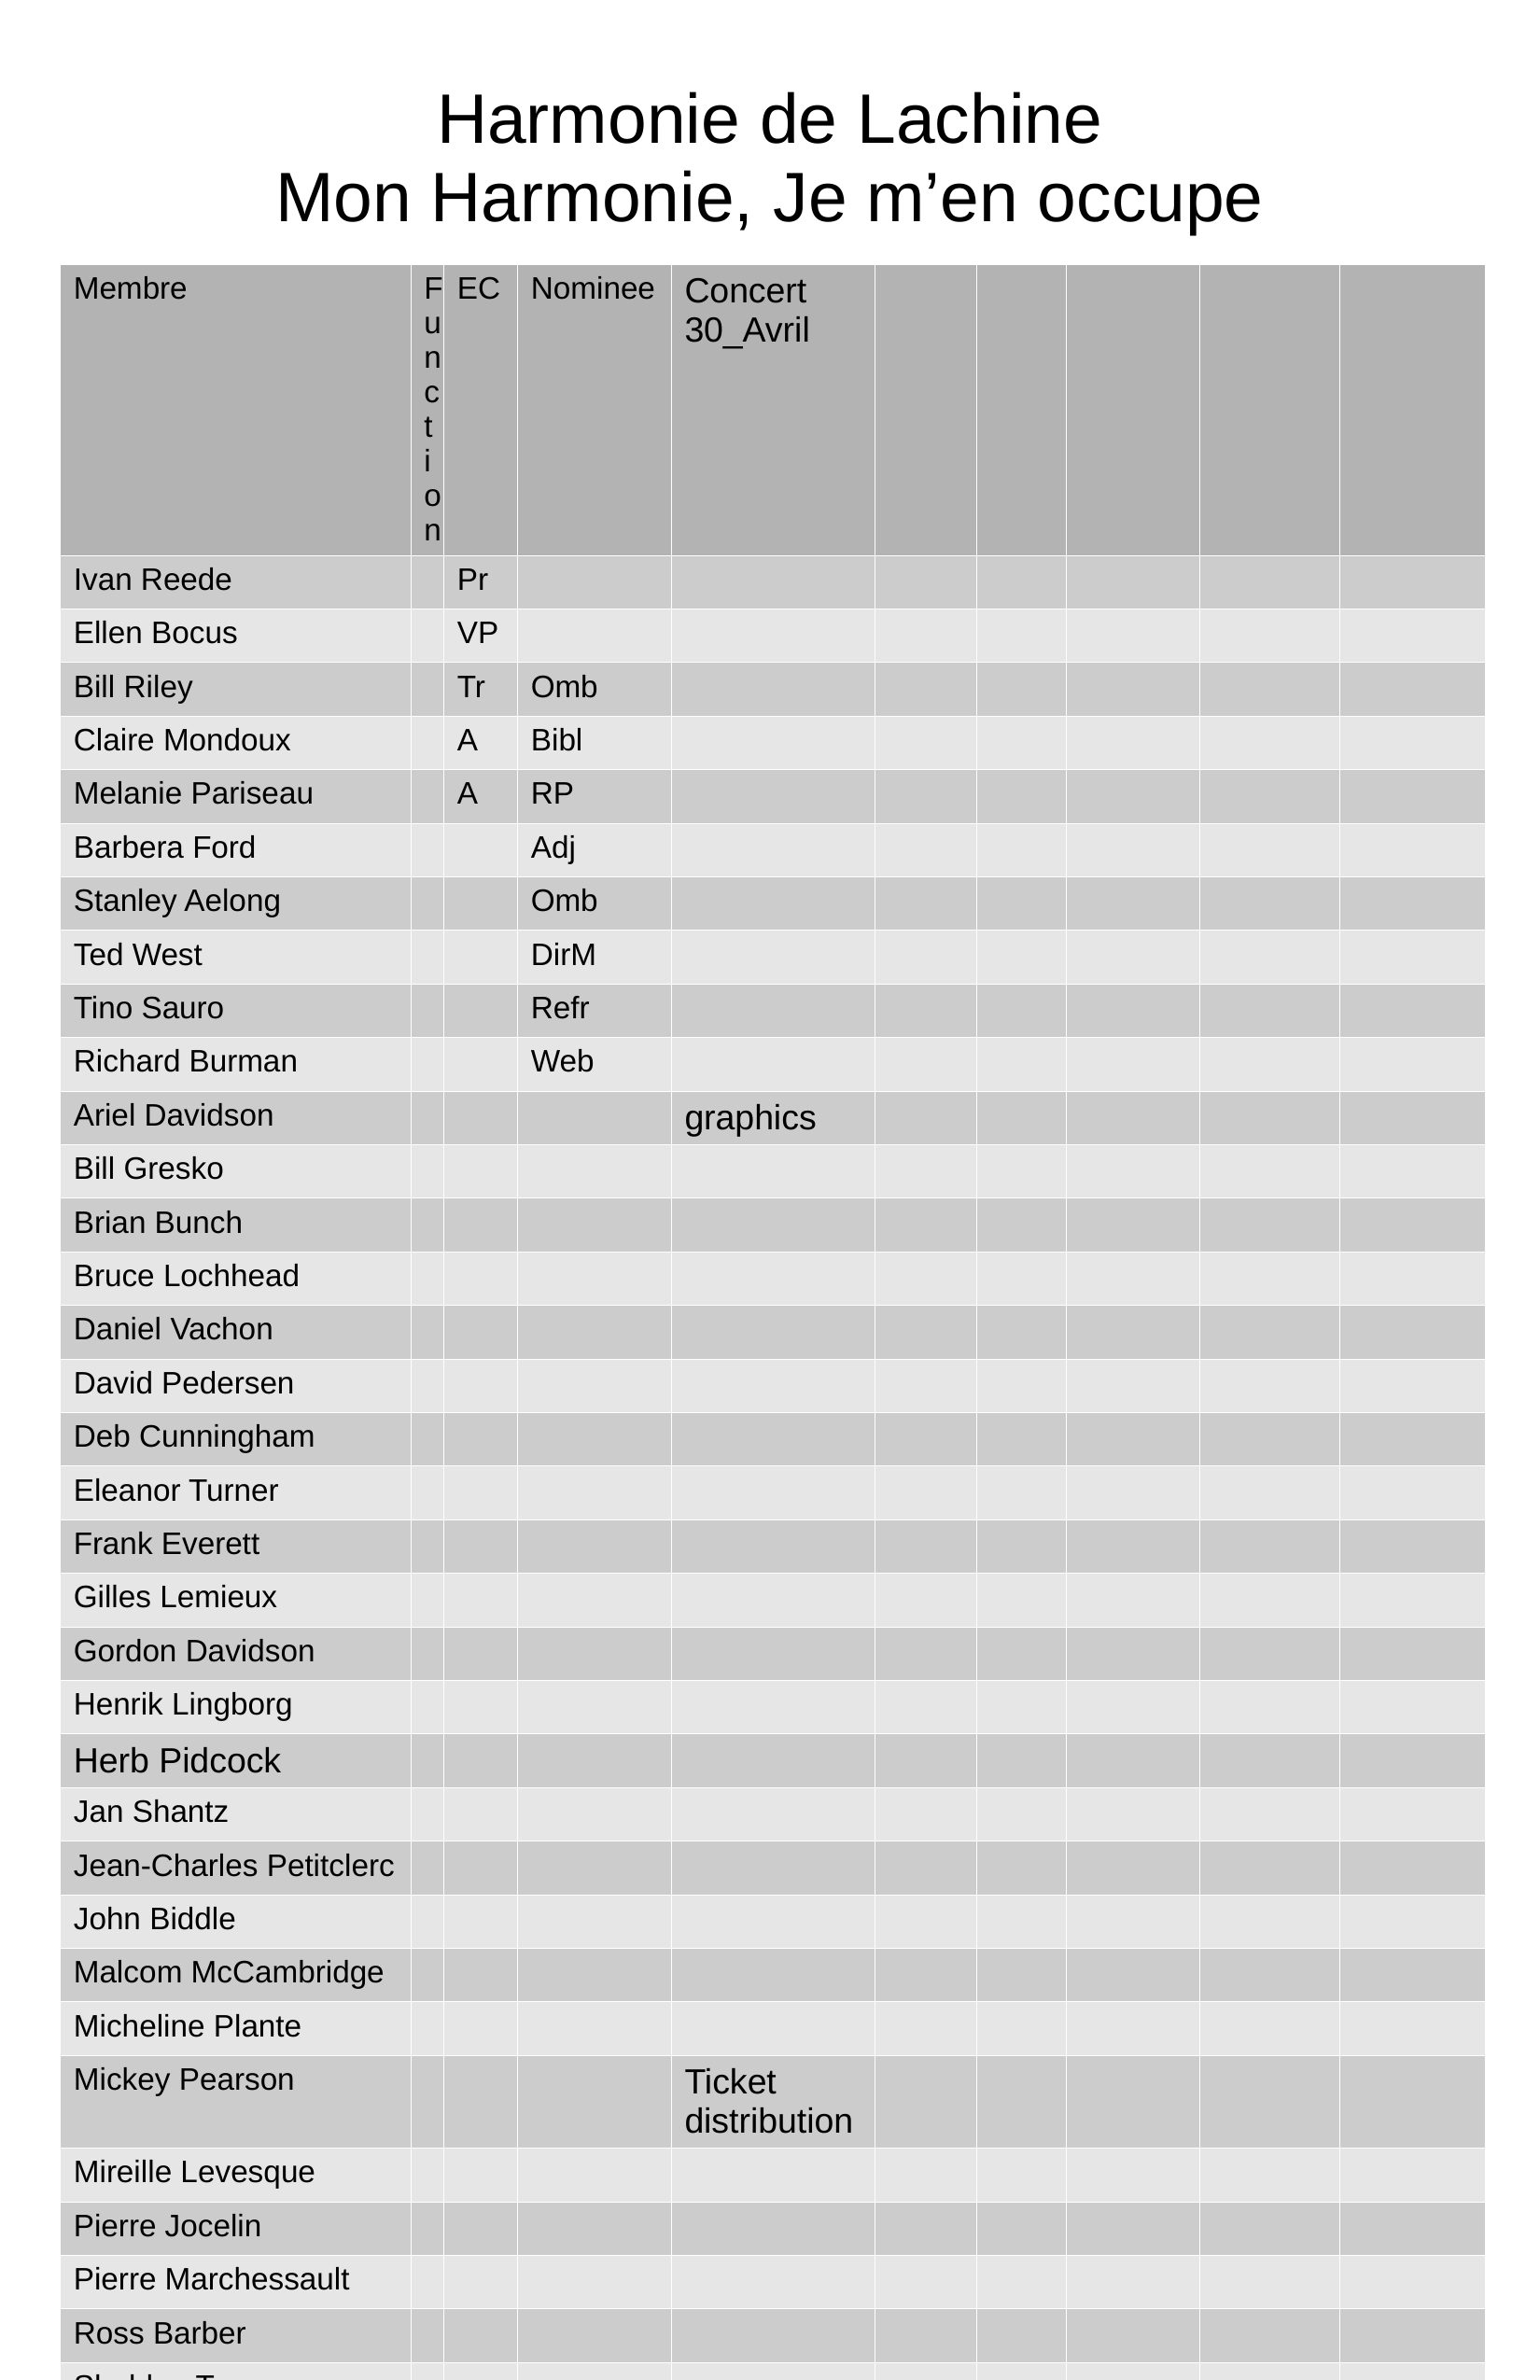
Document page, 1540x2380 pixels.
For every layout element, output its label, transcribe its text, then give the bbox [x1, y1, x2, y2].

table_cell [1340, 770, 1485, 823]
table_cell [1340, 877, 1485, 930]
table_cell [518, 609, 671, 662]
table_cell [672, 1841, 875, 1895]
table_cell Barbera Ford [61, 824, 411, 876]
table_cell [875, 1574, 976, 1627]
table_cell [977, 717, 1066, 769]
table_cell [1067, 1681, 1199, 1733]
table_cell [444, 931, 517, 984]
table_cell [1200, 1681, 1339, 1733]
table_cell [1340, 1360, 1485, 1412]
table_cell [1340, 1520, 1485, 1573]
table_cell [1200, 2056, 1339, 2148]
table_cell [1200, 770, 1339, 823]
table_cell [444, 1734, 517, 1787]
table_cell [412, 2002, 443, 2055]
table_cell [518, 1788, 671, 1841]
table_cell [444, 2203, 517, 2255]
table_cell Bibl [518, 717, 671, 769]
table_cell A [444, 770, 517, 823]
table_cell [1067, 1788, 1199, 1841]
table_cell [1340, 824, 1485, 876]
table_cell Bruce Lochhead [61, 1253, 411, 1305]
table_cell [1200, 1896, 1339, 1948]
table_cell [518, 1306, 671, 1359]
table_cell [412, 1360, 443, 1412]
table_cell [672, 985, 875, 1037]
table_cell [1340, 1896, 1485, 1948]
table_cell [1340, 2002, 1485, 2055]
table_cell [977, 1949, 1066, 2001]
table_cell Gordon Davidson [61, 1628, 411, 1680]
table_cell [1067, 1628, 1199, 1680]
table_cell [1067, 1145, 1199, 1197]
table_cell [672, 1788, 875, 1841]
table_cell [1200, 2309, 1339, 2362]
table_cell [1200, 1841, 1339, 1895]
table_cell [518, 1520, 671, 1573]
table_cell [672, 824, 875, 876]
table_cell [1340, 2309, 1485, 2362]
table_cell [1067, 2363, 1199, 2380]
table_cell [1340, 663, 1485, 716]
table_cell [444, 2363, 517, 2380]
table_cell [444, 1628, 517, 1680]
table_cell [875, 1788, 976, 1841]
table_cell [444, 1520, 517, 1573]
table_cell Omb [518, 663, 671, 716]
table_cell [672, 1681, 875, 1733]
table_cell Micheline Plante [61, 2002, 411, 2055]
table_cell [977, 2256, 1066, 2308]
table_cell DirM [518, 931, 671, 984]
table_cell [518, 2256, 671, 2308]
table_cell [518, 1628, 671, 1680]
table_cell [1340, 1734, 1485, 1787]
table_cell [1067, 985, 1199, 1037]
table_cell [444, 1788, 517, 1841]
table_cell [1067, 877, 1199, 930]
table_cell [412, 1413, 443, 1465]
table_cell [1340, 556, 1485, 609]
table_cell [412, 2309, 443, 2362]
table_cell [412, 1841, 443, 1895]
table_cell [412, 1949, 443, 2001]
table_cell [444, 1413, 517, 1465]
table_cell [518, 2002, 671, 2055]
table_cell Bill Gresko [61, 1145, 411, 1197]
table_cell Herb Pidcock [61, 1734, 411, 1787]
table_cell [1340, 1574, 1485, 1627]
table_cell [875, 1145, 976, 1197]
table_cell Daniel Vachon [61, 1306, 411, 1359]
table_cell [444, 1574, 517, 1627]
table_cell [444, 1145, 517, 1197]
table_cell [412, 1896, 443, 1948]
table_cell Frank Everett [61, 1520, 411, 1573]
table_cell [672, 2363, 875, 2380]
table_cell [444, 1253, 517, 1305]
table_cell [412, 931, 443, 984]
table_cell [875, 1038, 976, 1091]
table_cell [1200, 1253, 1339, 1305]
table_cell [977, 2203, 1066, 2255]
table_cell [518, 2309, 671, 2362]
table_cell [412, 877, 443, 930]
table_cell [518, 1896, 671, 1948]
table_cell [672, 1896, 875, 1948]
table_cell [875, 1841, 976, 1895]
table_cell [1200, 1949, 1339, 2001]
table_cell [518, 1949, 671, 2001]
table_cell [1200, 1198, 1339, 1252]
table_cell [444, 1092, 517, 1144]
table_cell [977, 1896, 1066, 1948]
table_cell [1340, 985, 1485, 1037]
table_cell [977, 1466, 1066, 1519]
table_cell [1067, 1413, 1199, 1465]
table_cell [412, 824, 443, 876]
table_header [977, 265, 1066, 555]
table_cell [1067, 1896, 1199, 1948]
table_cell Brian Bunch [61, 1198, 411, 1252]
table_cell [518, 1466, 671, 1519]
table_cell [1067, 1949, 1199, 2001]
table_cell [444, 1306, 517, 1359]
table_cell [875, 824, 976, 876]
table_cell [518, 556, 671, 609]
table_cell [1200, 1466, 1339, 1519]
table_cell [412, 2149, 443, 2202]
table_cell [1067, 663, 1199, 716]
table_cell [444, 2056, 517, 2148]
table_cell [1200, 1520, 1339, 1573]
table_cell [875, 931, 976, 984]
title Harmonie de Lachine Mon Harmonie, Je m’en occupe [126, 79, 1414, 237]
table_cell [875, 1360, 976, 1412]
table_cell [875, 1253, 976, 1305]
table_cell [977, 2363, 1066, 2380]
table_cell [672, 2149, 875, 2202]
table_cell Pierre Marchessault [61, 2256, 411, 2308]
table_cell Malcom McCambridge [61, 1949, 411, 2001]
table_cell [1067, 1306, 1199, 1359]
table_cell [444, 1198, 517, 1252]
table_cell Tino Sauro [61, 985, 411, 1037]
table_cell [977, 1628, 1066, 1680]
table_cell [977, 1788, 1066, 1841]
table_cell [1340, 1306, 1485, 1359]
table_cell [875, 1896, 976, 1948]
table_cell [518, 1841, 671, 1895]
table_cell [1340, 1253, 1485, 1305]
table_cell [875, 1520, 976, 1573]
table_cell [1200, 1413, 1339, 1465]
table_cell [444, 1949, 517, 2001]
table_cell [1067, 1198, 1199, 1252]
table_header [1200, 265, 1339, 555]
table_cell [875, 985, 976, 1037]
table_cell [518, 1681, 671, 1733]
table_cell Jan Shantz [61, 1788, 411, 1841]
table_header [875, 265, 976, 555]
table_cell [1067, 717, 1199, 769]
table_cell [412, 1306, 443, 1359]
table_cell [977, 556, 1066, 609]
table_cell [412, 1574, 443, 1627]
table_cell [1067, 1841, 1199, 1895]
table_cell [1200, 1038, 1339, 1091]
table_cell [444, 877, 517, 930]
table_cell [875, 1198, 976, 1252]
table_cell [1200, 2002, 1339, 2055]
table_cell [1200, 663, 1339, 716]
table_cell [1340, 609, 1485, 662]
table_cell [875, 2056, 976, 2148]
table_cell [672, 1145, 875, 1197]
table_cell [977, 1360, 1066, 1412]
table_cell [1340, 1092, 1485, 1144]
table_cell [977, 770, 1066, 823]
table_cell [672, 1520, 875, 1573]
table_cell [412, 2256, 443, 2308]
table_cell [977, 609, 1066, 662]
table_cell [977, 1198, 1066, 1252]
table_cell [1067, 2309, 1199, 2362]
table_cell [1340, 2363, 1485, 2380]
table_cell [977, 2309, 1066, 2362]
table_cell Adj [518, 824, 671, 876]
table_cell [412, 1198, 443, 1252]
table_cell [875, 2363, 976, 2380]
table_cell [1200, 609, 1339, 662]
table_cell [977, 1520, 1066, 1573]
table_cell [1340, 717, 1485, 769]
table_cell [444, 1038, 517, 1091]
table_cell [518, 2203, 671, 2255]
table_cell [977, 2002, 1066, 2055]
table_cell [672, 1038, 875, 1091]
table_cell Gilles Lemieux [61, 1574, 411, 1627]
table_cell [672, 2309, 875, 2362]
table_cell [875, 663, 976, 716]
table_cell [672, 1734, 875, 1787]
table_cell [1340, 931, 1485, 984]
table_cell [1200, 1360, 1339, 1412]
table_cell [875, 1466, 976, 1519]
table_cell [412, 1628, 443, 1680]
table_cell [444, 1681, 517, 1733]
table_cell [875, 2203, 976, 2255]
table_cell [875, 2002, 976, 2055]
table_cell [977, 1038, 1066, 1091]
table_cell [412, 717, 443, 769]
table_cell [518, 1198, 671, 1252]
table_header [1067, 265, 1199, 555]
table_cell [412, 1145, 443, 1197]
table_cell [1067, 1038, 1199, 1091]
table_cell [977, 824, 1066, 876]
table_cell [875, 770, 976, 823]
table_cell [1200, 824, 1339, 876]
table_cell [1067, 1092, 1199, 1144]
table_cell [875, 609, 976, 662]
table_cell Mickey Pearson [61, 2056, 411, 2148]
table_cell [1340, 1466, 1485, 1519]
table_cell Richard Burman [61, 1038, 411, 1091]
table_cell [1067, 1360, 1199, 1412]
table_cell [672, 1253, 875, 1305]
table_cell [518, 2363, 671, 2380]
table_cell [412, 556, 443, 609]
table_cell [1200, 1092, 1339, 1144]
table_cell [1067, 556, 1199, 609]
table_cell Ivan Reede [61, 556, 411, 609]
table_cell [1067, 1574, 1199, 1627]
table_cell [412, 2056, 443, 2148]
table_cell [977, 1681, 1066, 1733]
table_cell [518, 1574, 671, 1627]
table_cell [672, 877, 875, 930]
table_cell [518, 1253, 671, 1305]
table_cell Jean-Charles Petitclerc [61, 1841, 411, 1895]
table_cell [875, 2309, 976, 2362]
table_header EC [444, 265, 517, 555]
table_cell [1340, 1628, 1485, 1680]
table_cell [1067, 609, 1199, 662]
table_cell [672, 2002, 875, 2055]
table_cell [875, 1734, 976, 1787]
table_cell [412, 770, 443, 823]
table_cell [875, 877, 976, 930]
table_cell [875, 717, 976, 769]
table_cell VP [444, 609, 517, 662]
table_cell [977, 2149, 1066, 2202]
table_cell [672, 2203, 875, 2255]
table_cell [1067, 1253, 1199, 1305]
table_header Concert 30_Avril [672, 265, 875, 555]
table_cell [1067, 2002, 1199, 2055]
table_cell [412, 2203, 443, 2255]
table_cell [875, 1413, 976, 1465]
table_cell [1340, 1788, 1485, 1841]
table_cell [1340, 2149, 1485, 2202]
table_cell [1067, 931, 1199, 984]
table_header Function [412, 265, 443, 555]
table_cell [977, 1734, 1066, 1787]
table_cell [672, 717, 875, 769]
table_cell Ticket distribution [672, 2056, 875, 2148]
table_cell [444, 2002, 517, 2055]
table_cell [672, 770, 875, 823]
table_cell [518, 2149, 671, 2202]
table_cell [444, 2256, 517, 2308]
table_cell [977, 1841, 1066, 1895]
table_cell [444, 2149, 517, 2202]
table_cell [412, 1788, 443, 1841]
table_cell [1200, 985, 1339, 1037]
table_cell [1200, 1306, 1339, 1359]
table_cell [1200, 931, 1339, 984]
table_cell [518, 1092, 671, 1144]
table_cell Bill Riley [61, 663, 411, 716]
table_cell [412, 1038, 443, 1091]
table_cell [1200, 1145, 1339, 1197]
table_cell [412, 663, 443, 716]
table_cell [672, 556, 875, 609]
table_cell [1200, 1628, 1339, 1680]
table_cell [672, 663, 875, 716]
table_cell Tr [444, 663, 517, 716]
table_cell [1200, 1734, 1339, 1787]
table_cell [1200, 556, 1339, 609]
table_cell Henrik Lingborg [61, 1681, 411, 1733]
table_cell [412, 1681, 443, 1733]
table_cell [1340, 1681, 1485, 1733]
table_cell Melanie Pariseau [61, 770, 411, 823]
table_cell Pr [444, 556, 517, 609]
table_cell [977, 985, 1066, 1037]
table_cell RP [518, 770, 671, 823]
table_cell [412, 1253, 443, 1305]
table_cell [977, 1306, 1066, 1359]
table_cell [518, 1413, 671, 1465]
table_cell Ellen Bocus [61, 609, 411, 662]
table_cell [1067, 2256, 1199, 2308]
table_cell [977, 2056, 1066, 2148]
table_cell [977, 931, 1066, 984]
table_cell [1200, 1788, 1339, 1841]
table_cell [444, 2309, 517, 2362]
table_cell [977, 1145, 1066, 1197]
table_cell [977, 877, 1066, 930]
table_cell Mireille Levesque [61, 2149, 411, 2202]
table_cell [412, 1466, 443, 1519]
table_cell Eleanor Turner [61, 1466, 411, 1519]
table_header [1340, 265, 1485, 555]
table_cell [412, 1520, 443, 1573]
table_cell [672, 1198, 875, 1252]
table_cell [1340, 1198, 1485, 1252]
table_cell [412, 609, 443, 662]
table_cell Pierre Jocelin [61, 2203, 411, 2255]
table_cell [875, 1628, 976, 1680]
table_cell [1340, 1413, 1485, 1465]
table_cell [1200, 2363, 1339, 2380]
table_cell [1067, 770, 1199, 823]
table_cell [672, 1574, 875, 1627]
table_cell [977, 663, 1066, 716]
table_cell [672, 2256, 875, 2308]
table_cell [1200, 717, 1339, 769]
table_cell Stanley Aelong [61, 877, 411, 930]
table_cell [672, 1306, 875, 1359]
table_cell [412, 985, 443, 1037]
table_cell [672, 1628, 875, 1680]
table_cell [1200, 2149, 1339, 2202]
table_cell [444, 1896, 517, 1948]
table_cell [1340, 2203, 1485, 2255]
table_cell Deb Cunningham [61, 1413, 411, 1465]
table_cell [875, 2149, 976, 2202]
table_cell [875, 556, 976, 609]
table_cell [875, 2256, 976, 2308]
table_cell [875, 1092, 976, 1144]
table_cell [444, 1360, 517, 1412]
table_cell [1067, 2203, 1199, 2255]
table_cell [1067, 2149, 1199, 2202]
table_cell [672, 609, 875, 662]
table_cell [444, 1841, 517, 1895]
table_cell Web [518, 1038, 671, 1091]
table_cell Refr [518, 985, 671, 1037]
table_header Membre [61, 265, 411, 555]
table_cell [1340, 1145, 1485, 1197]
table_cell [1067, 824, 1199, 876]
table_cell [1200, 2256, 1339, 2308]
table_cell [672, 931, 875, 984]
table_cell [977, 1574, 1066, 1627]
table_cell [672, 1360, 875, 1412]
table_cell [412, 1092, 443, 1144]
table_cell John Biddle [61, 1896, 411, 1948]
table_cell [1200, 1574, 1339, 1627]
table_cell David Pedersen [61, 1360, 411, 1412]
table_cell Ross Barber [61, 2309, 411, 2362]
table_cell [1067, 1520, 1199, 1573]
table_cell [518, 1734, 671, 1787]
table_cell [1340, 2256, 1485, 2308]
table_cell [977, 1253, 1066, 1305]
table_cell Sheldon Tager [61, 2363, 411, 2380]
table_cell [672, 1413, 875, 1465]
table_cell [875, 1949, 976, 2001]
table_cell [518, 2056, 671, 2148]
table_cell [875, 1681, 976, 1733]
table_cell [412, 2363, 443, 2380]
table_cell [1067, 2056, 1199, 2148]
table_cell Ariel Davidson [61, 1092, 411, 1144]
table_cell A [444, 717, 517, 769]
table_cell [977, 1092, 1066, 1144]
table_cell Omb [518, 877, 671, 930]
table_cell [444, 985, 517, 1037]
table_cell [977, 1413, 1066, 1465]
table_cell Ted West [61, 931, 411, 984]
table_cell [1340, 1841, 1485, 1895]
table_cell [672, 1466, 875, 1519]
table_cell [444, 1466, 517, 1519]
table_cell [1067, 1734, 1199, 1787]
table_cell [412, 1734, 443, 1787]
table_header Nominee [518, 265, 671, 555]
table_cell [1200, 2203, 1339, 2255]
table_cell [672, 1949, 875, 2001]
table_cell [1200, 877, 1339, 930]
table_cell [444, 824, 517, 876]
table_cell graphics [672, 1092, 875, 1144]
table_cell [1067, 1466, 1199, 1519]
table_cell [1340, 1038, 1485, 1091]
table_cell [518, 1145, 671, 1197]
table_cell Claire Mondoux [61, 717, 411, 769]
table_cell [1340, 2056, 1485, 2148]
table_cell [518, 1360, 671, 1412]
table_cell [1340, 1949, 1485, 2001]
table_cell [875, 1306, 976, 1359]
